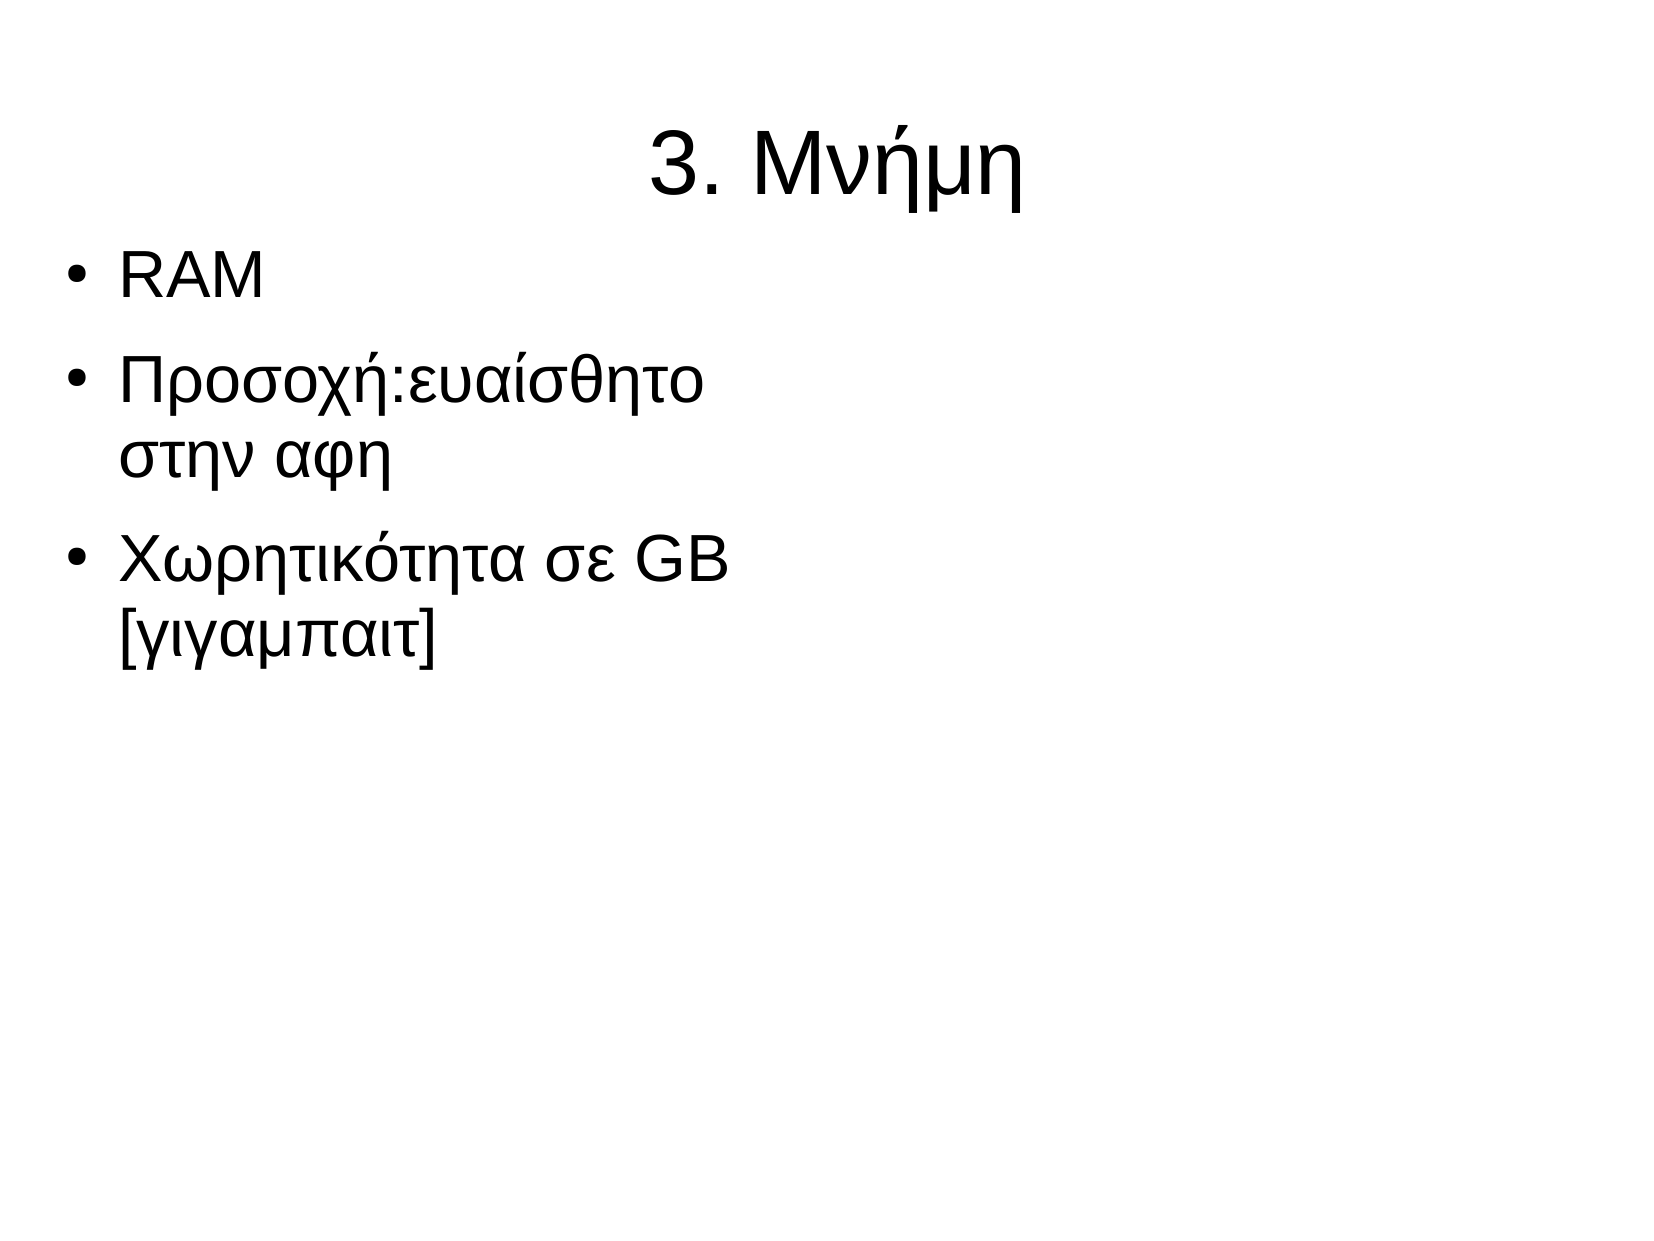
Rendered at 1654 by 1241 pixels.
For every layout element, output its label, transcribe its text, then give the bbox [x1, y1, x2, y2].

title 3. Μνήμη [106, 59, 1595, 267]
list RAM Προσοχή:ευαίσθητο στην αφη Χωρητικότητα σε GB [γιγαμπαιτ] [47, 237, 792, 957]
